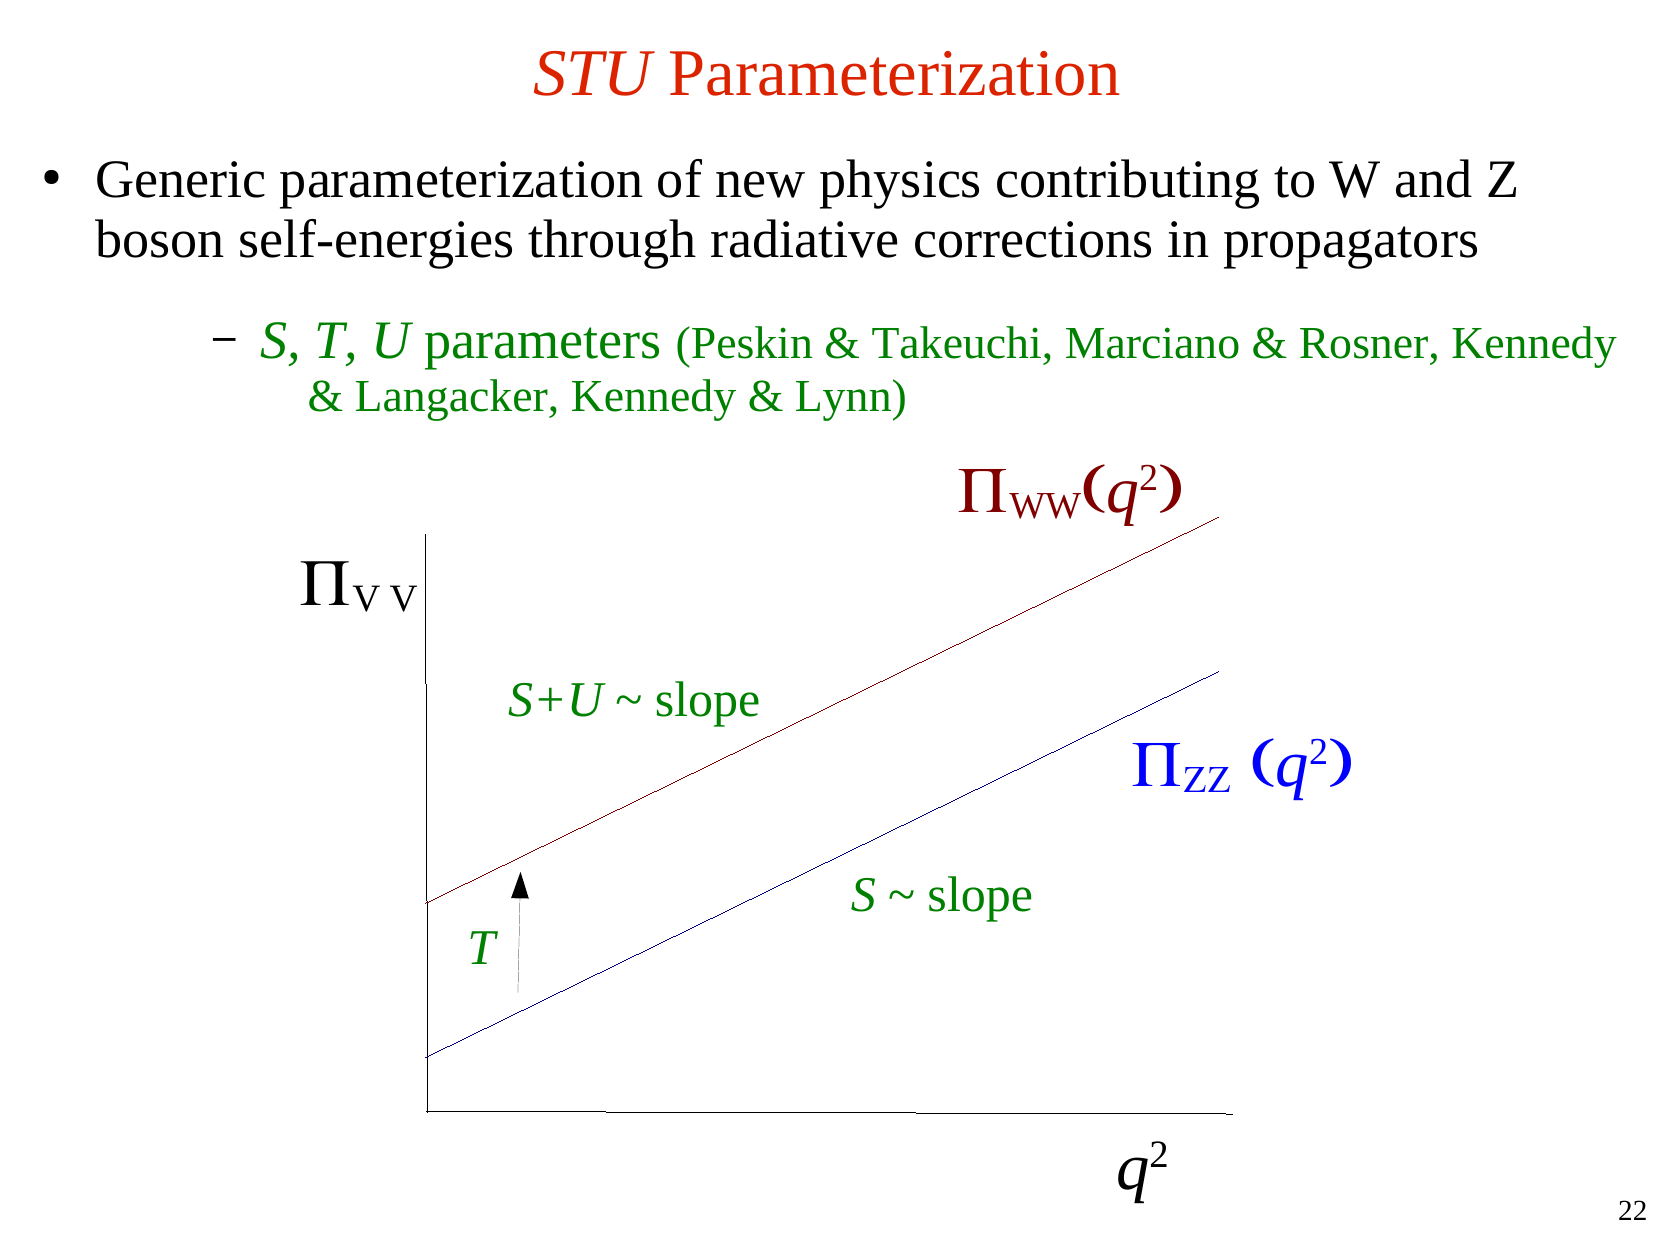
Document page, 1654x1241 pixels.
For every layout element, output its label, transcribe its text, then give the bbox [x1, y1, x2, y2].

text_box q2 [1115, 1129, 1169, 1207]
title STU Parameterization [121, 0, 1534, 150]
list Generic parameterization of new physics contributing to W and Z boson self-energies through radiative corrections in propagators S, T, U parameters (Peskin & Takeuchi, Marciano & Rosner, Kennedy & Langacker, Kennedy & Lynn) [24, 149, 1645, 1079]
text_box S+U ~ slope [508, 671, 762, 728]
text_box S ~ slope [850, 866, 1034, 922]
text_box T [467, 919, 496, 976]
text_box ΠZZ (q2) [1131, 726, 1407, 826]
text_box ΠV V [299, 545, 419, 709]
text_box ΠWW(q2) [957, 453, 1233, 617]
